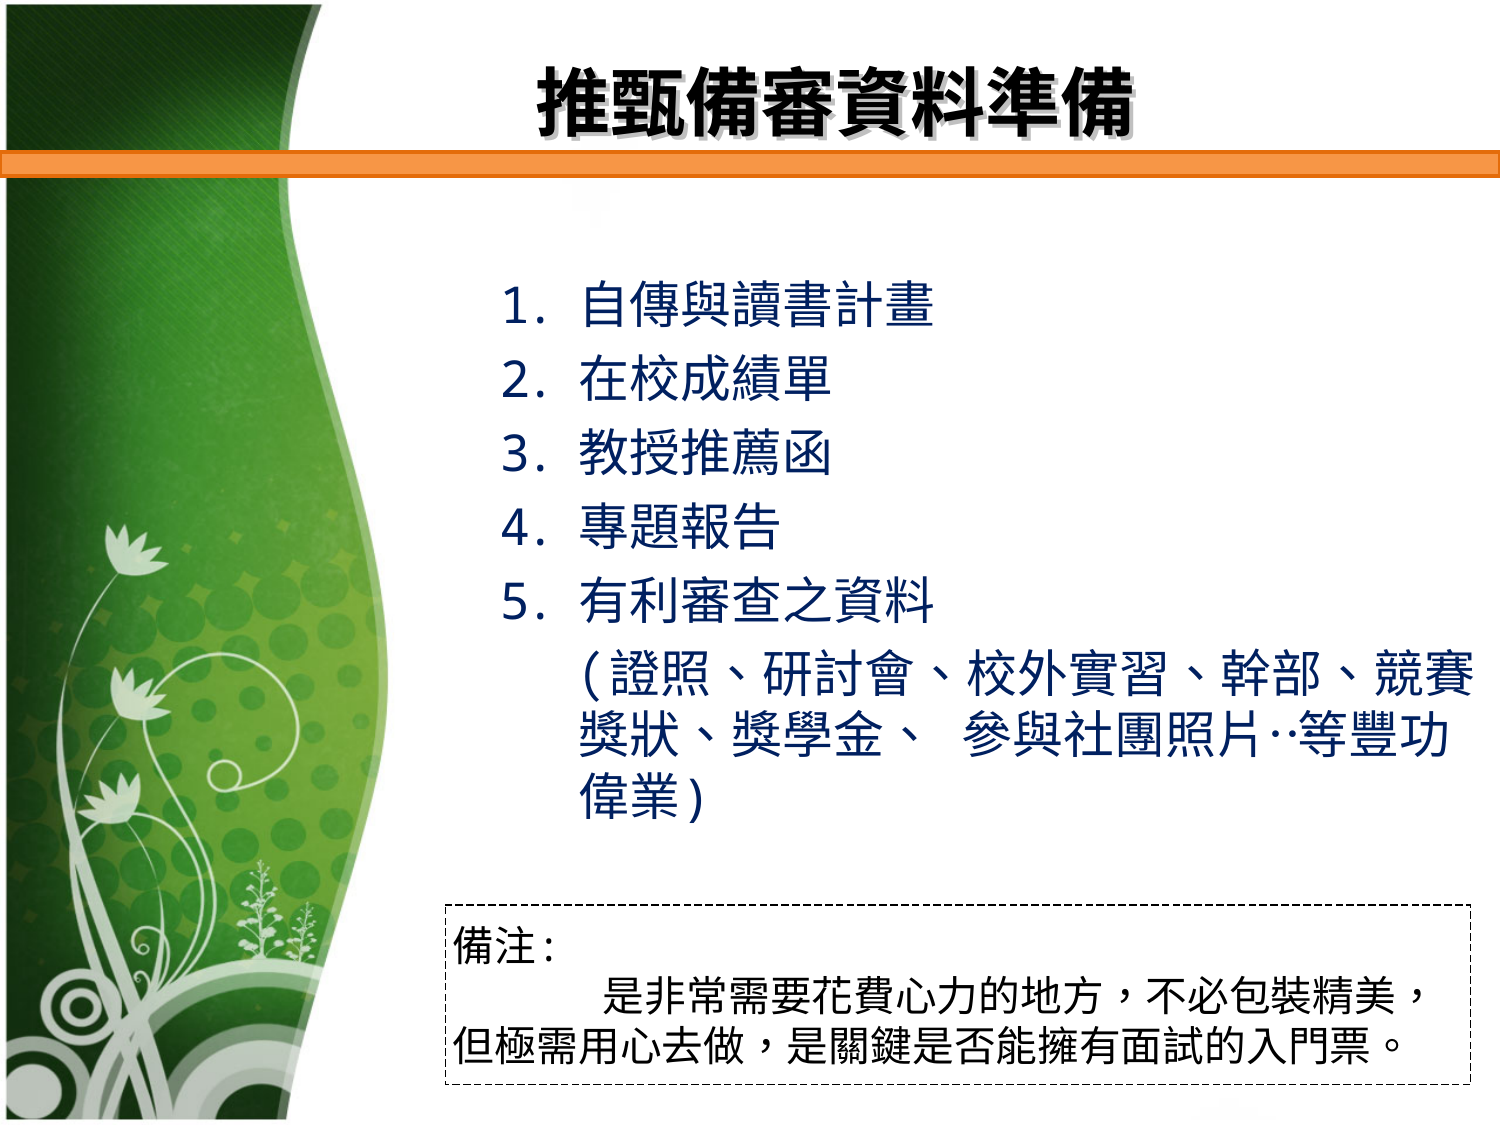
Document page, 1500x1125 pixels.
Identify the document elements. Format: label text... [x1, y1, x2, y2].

text_box 備注: 是非常需要花費心力的地方，不必包裝精美，但極需用心去做，是關鍵是否能擁有面試的入門票。 [445, 904, 1471, 1085]
title 推甄備審資料準備 [246, 46, 1425, 155]
list 自傳與讀書計畫 在校成績單 教授推薦函 專題報告 有利審查之資料 (證照、研討會、校外實習、幹部、競賽獎狀、獎學金、 參與社團照片…等豐功偉業) [492, 257, 1500, 844]
text_box [0, 152, 1500, 176]
picture [0, 0, 1500, 152]
picture [0, 176, 1500, 1125]
